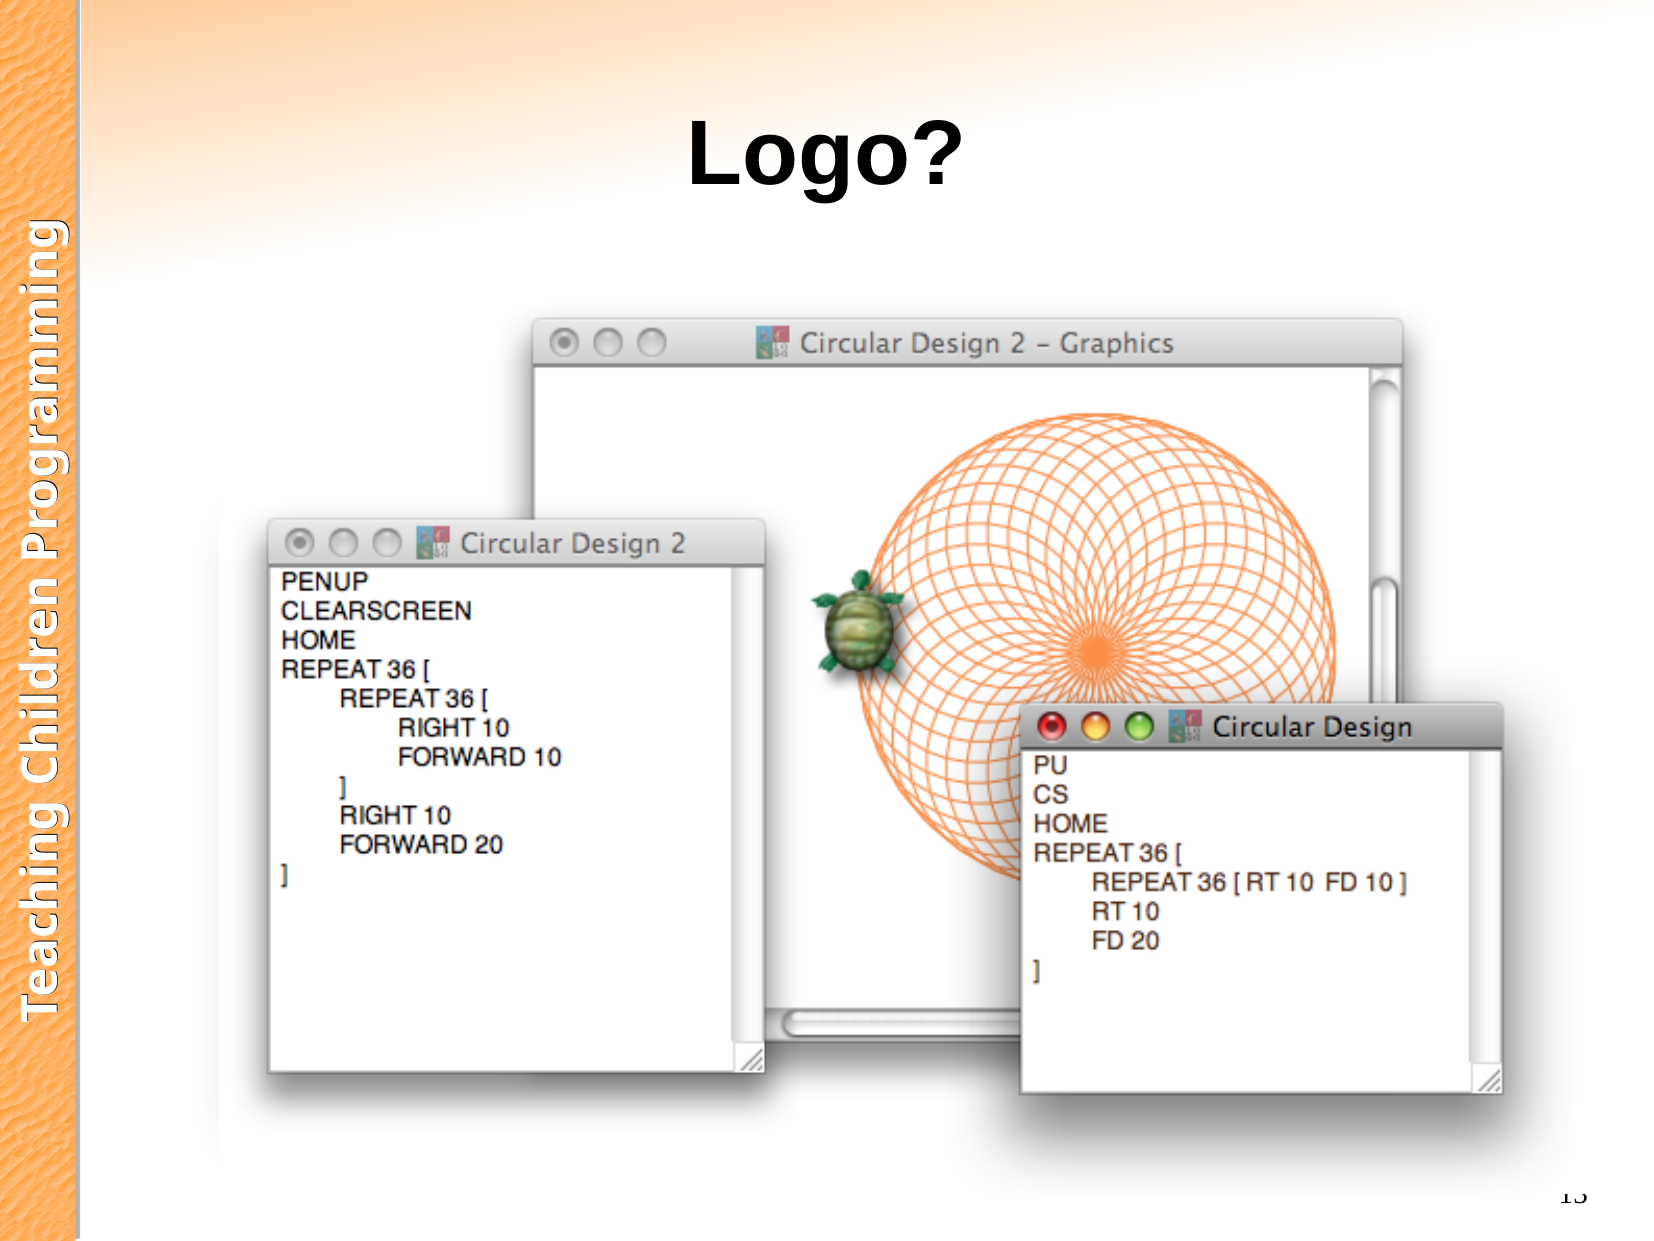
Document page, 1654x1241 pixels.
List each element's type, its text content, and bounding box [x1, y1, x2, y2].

picture [186, 261, 1588, 1194]
title Logo? [82, 56, 1571, 250]
picture [0, 0, 75, 1241]
